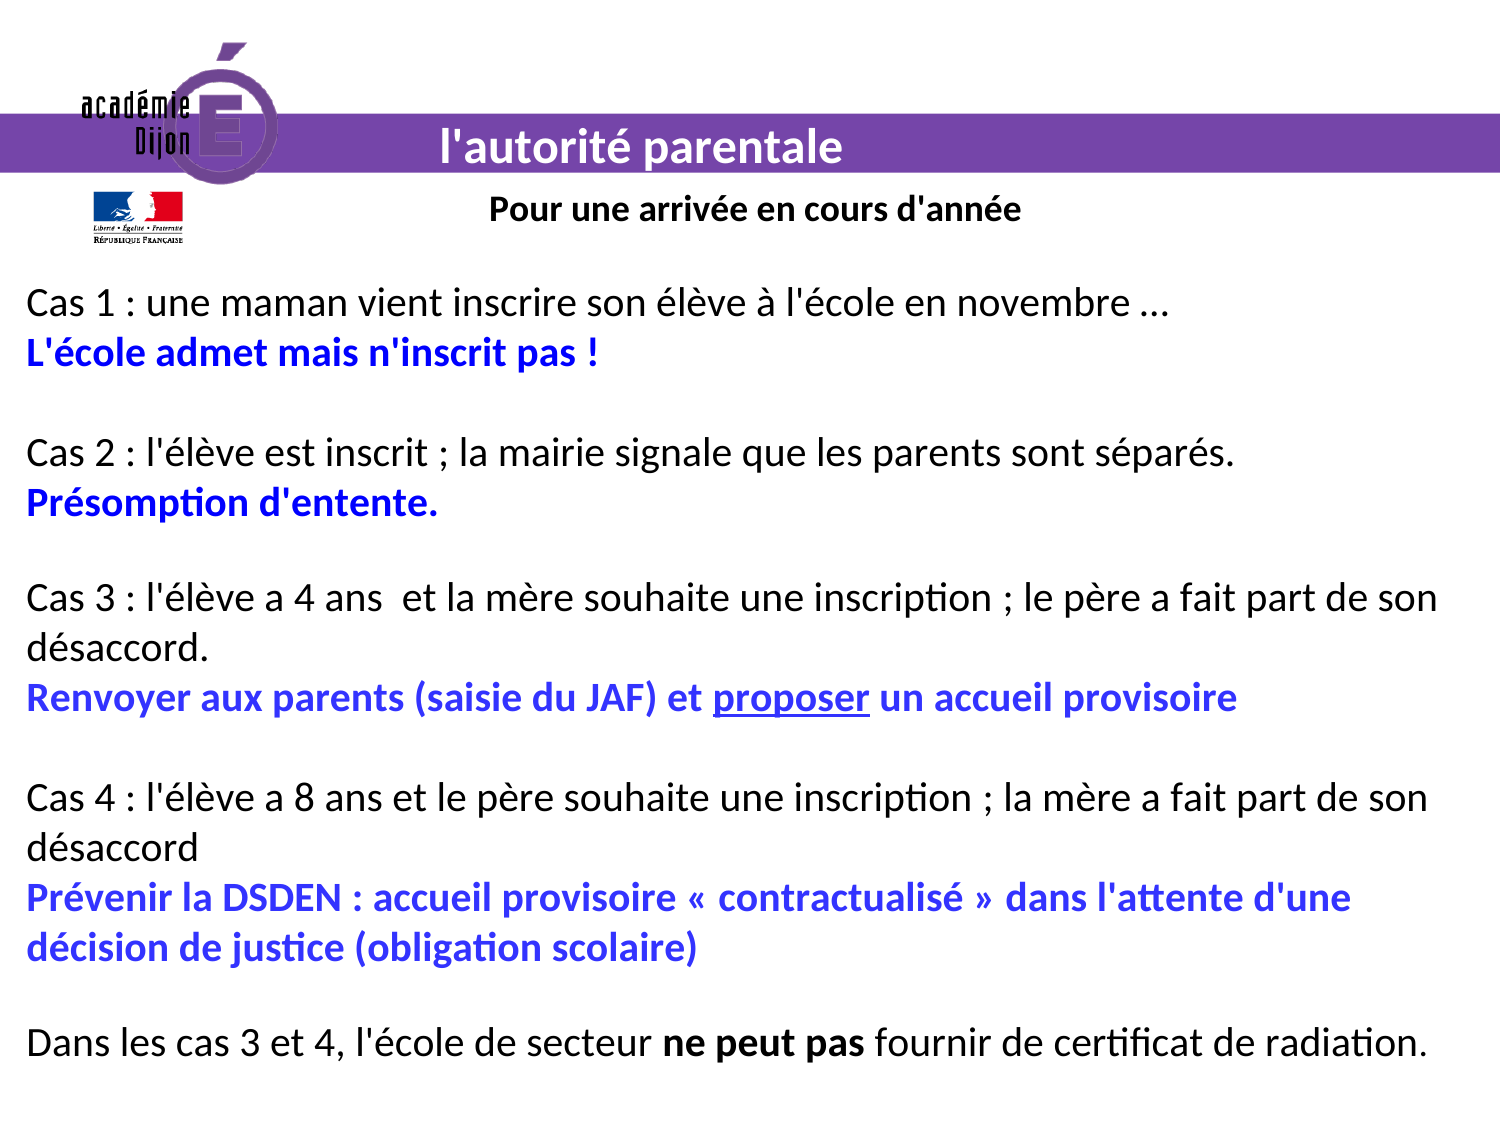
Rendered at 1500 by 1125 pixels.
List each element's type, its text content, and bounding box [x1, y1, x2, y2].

text_box Pour une arrivée en cours d'année Cas 1 : une maman vient inscrire son élève à l'école en novembre … L'école admet mais n'inscrit pas ! Cas 2 : l'élève est inscrit ; la mairie signale que les parents sont séparés. Présomption d'entente. Cas 3 : l'élève a 4 ans et la mère souhaite une inscription ; le père a fait part de son désaccord. Renvoyer aux parents (saisie du JAF) et proposer un accueil provisoire Cas 4 : l'élève a 8 ans et le père souhaite une inscription ; la mère a fait part de son désaccord Prévenir la DSDEN : accueil provisoire « contractualisé » dans l'attente d'une décision de justice (obligation scolaire) Dans les cas 3 et 4, l'école de secteur ne peut pas fournir de certificat de radiation. [11, 177, 1500, 1125]
text_box l'autorité parentale [413, 106, 1371, 177]
picture [82, 42, 278, 177]
